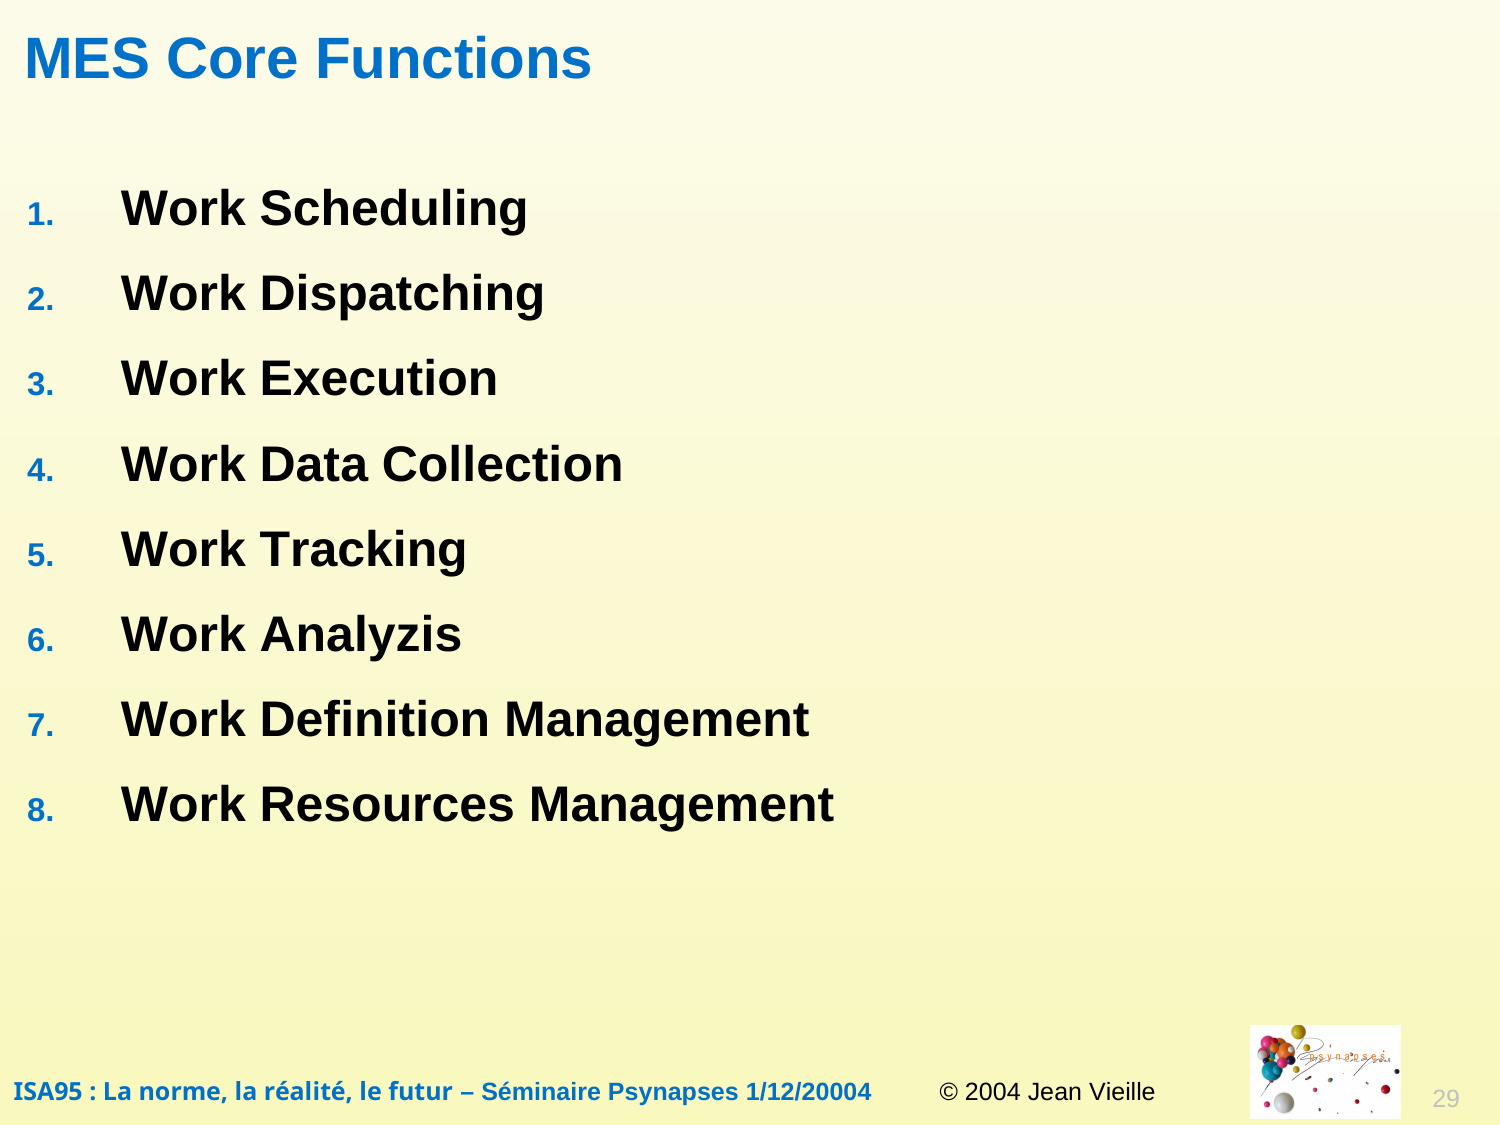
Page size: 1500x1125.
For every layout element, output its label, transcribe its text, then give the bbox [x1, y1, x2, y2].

list Work Scheduling Work Dispatching Work Execution Work Data Collection Work Tracking Work Analyzis Work Definition Management Work Resources Management [12, 174, 1476, 1026]
picture [1250, 1026, 1401, 1119]
title MES Core Functions [9, 12, 1476, 151]
